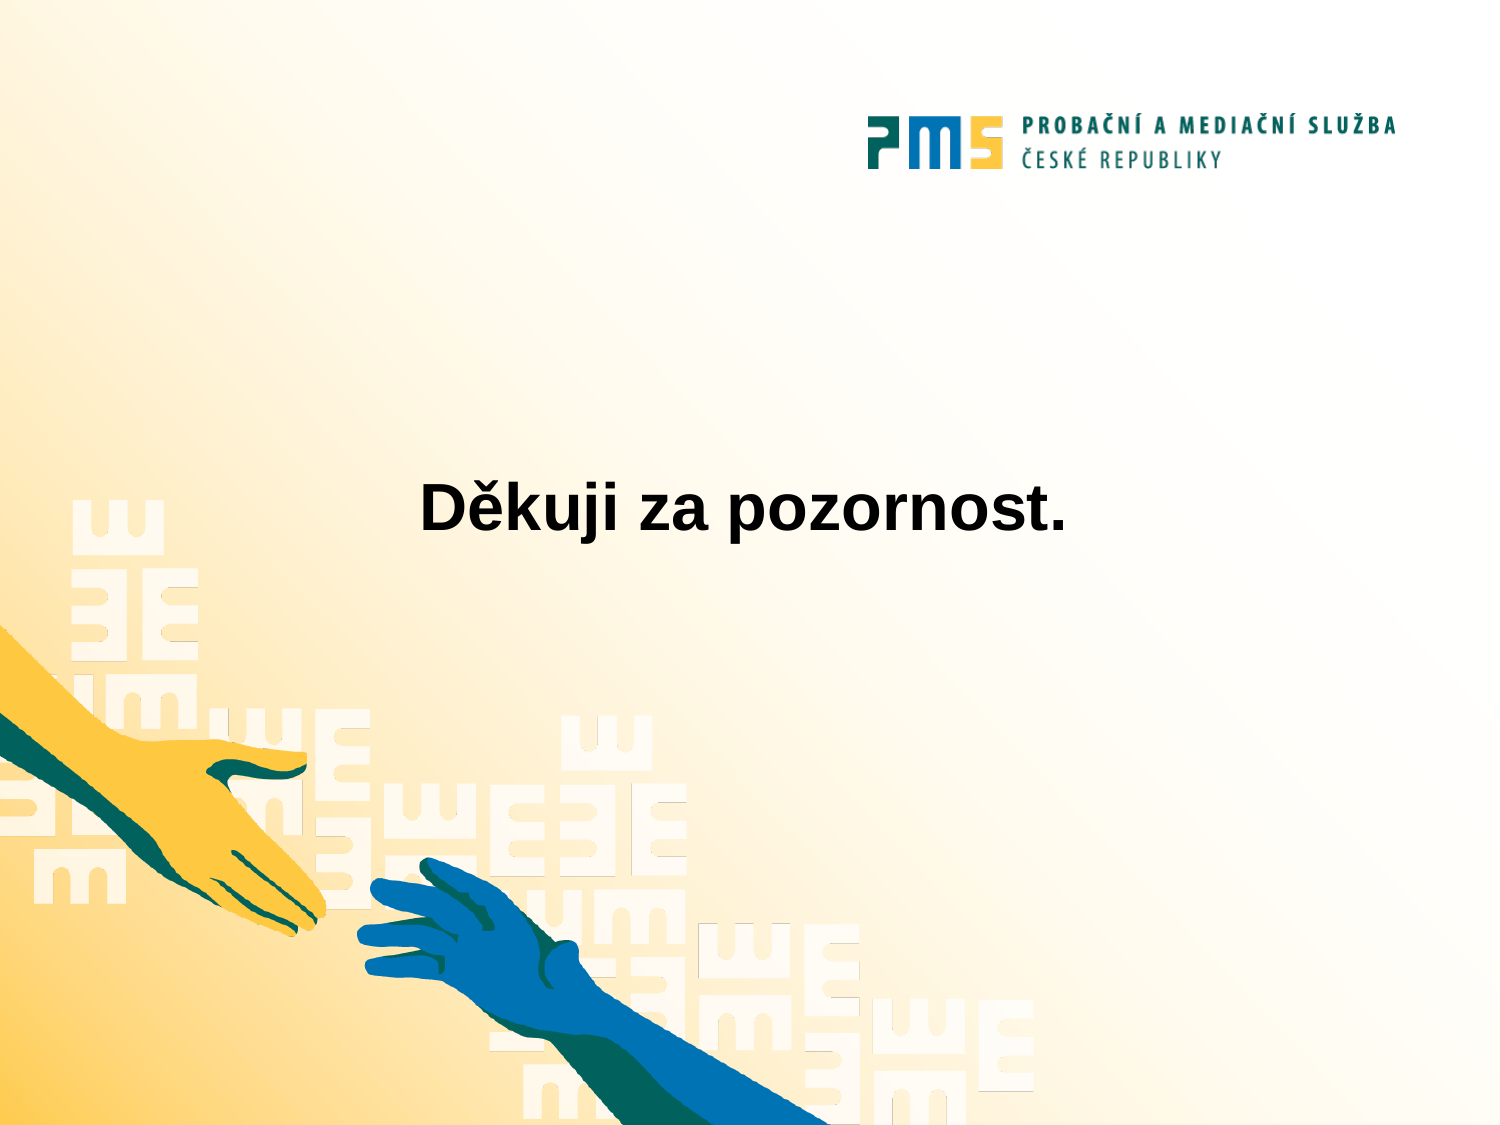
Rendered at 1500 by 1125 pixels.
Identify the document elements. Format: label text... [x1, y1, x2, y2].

subtitle Děkuji za pozornost. [265, 456, 1223, 587]
picture [0, 0, 1500, 1125]
